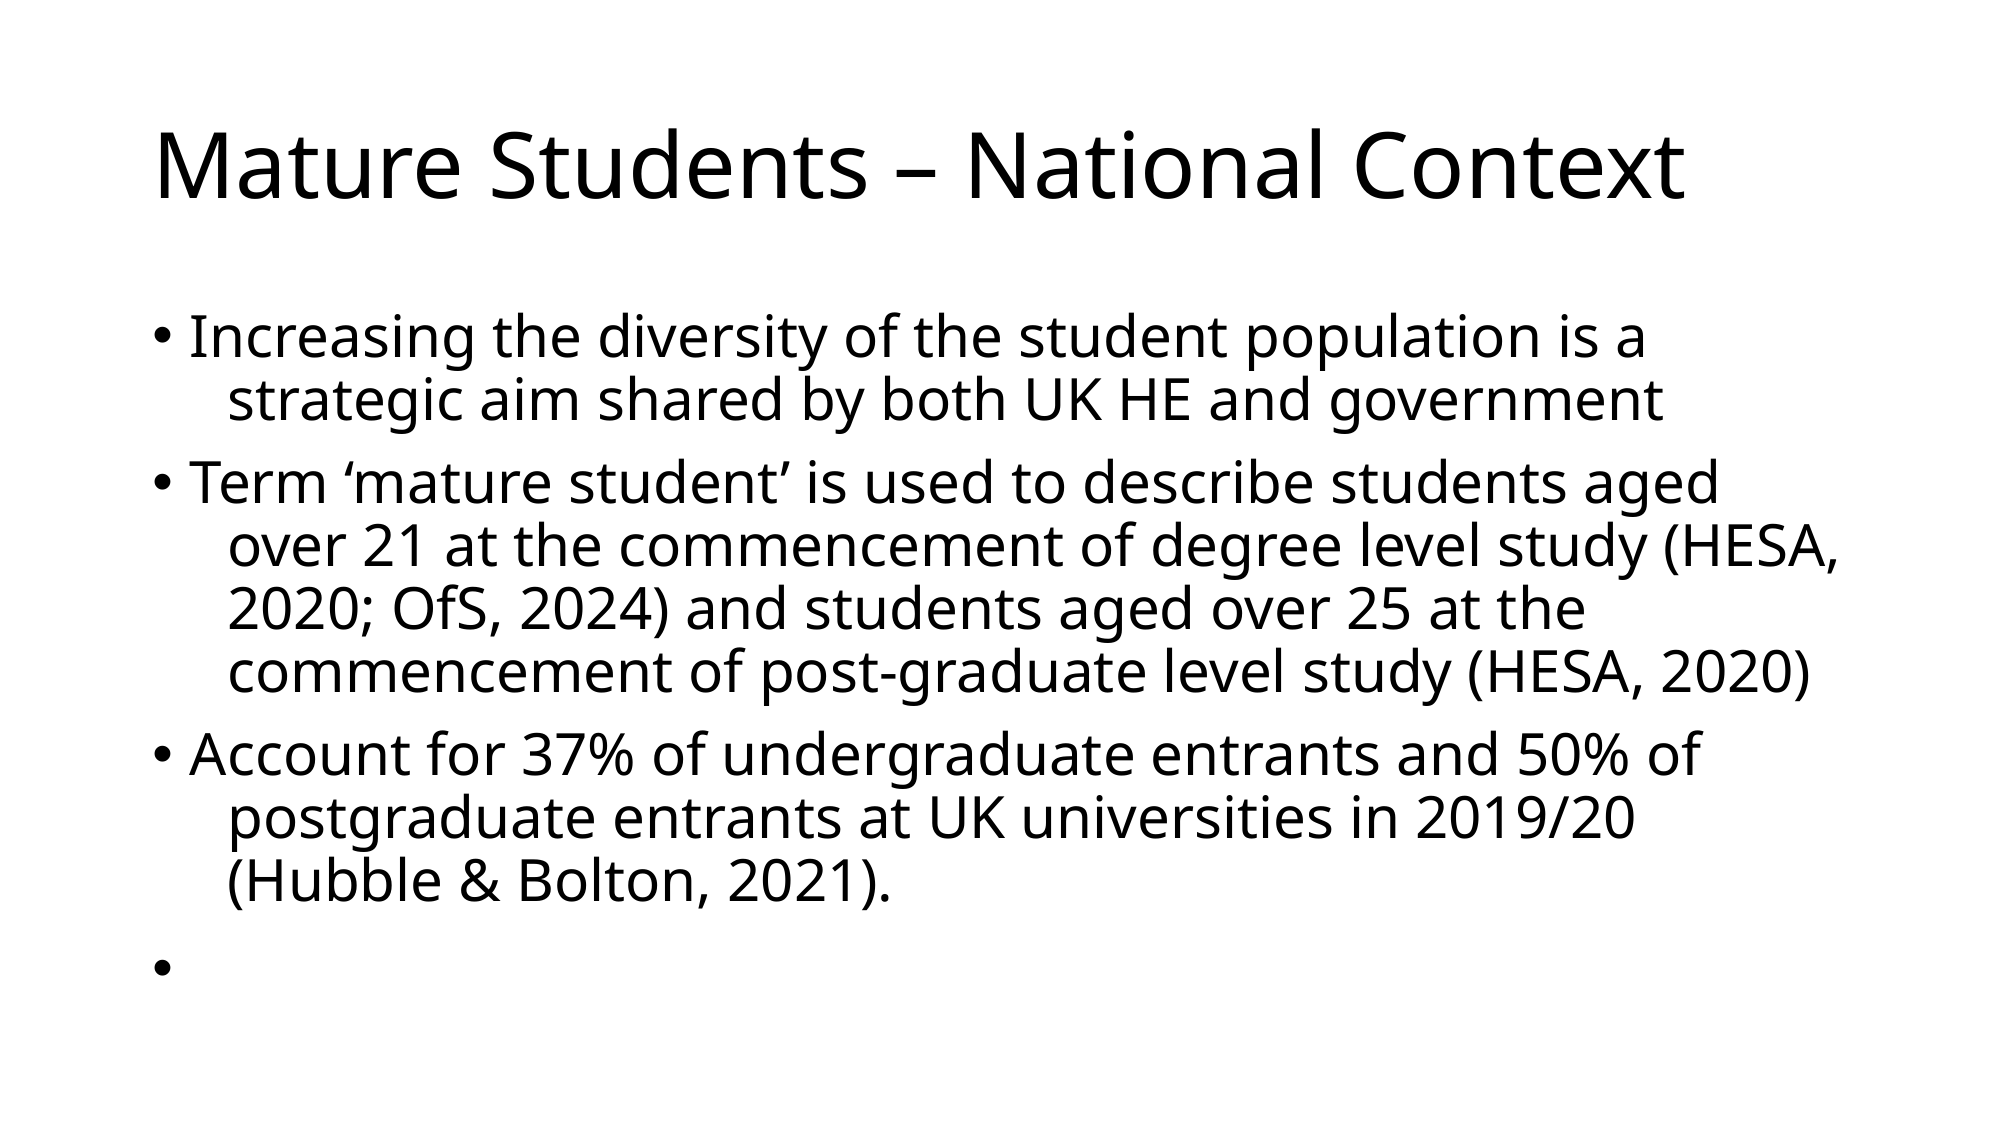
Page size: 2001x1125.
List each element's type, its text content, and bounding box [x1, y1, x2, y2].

list Increasing the diversity of the student population is a strategic aim shared by both UK HE and government Term ‘mature student’ is used to describe students aged over 21 at the commencement of degree level study (HESA, 2020; OfS, 2024) and students aged over 25 at the commencement of post-graduate level study (HESA, 2020) Account for 37% of undergraduate entrants and 50% of postgraduate entrants at UK universities in 2019/20 (Hubble & Bolton, 2021). [137, 299, 1863, 1014]
title Mature Students – National Context [137, 59, 1863, 278]
